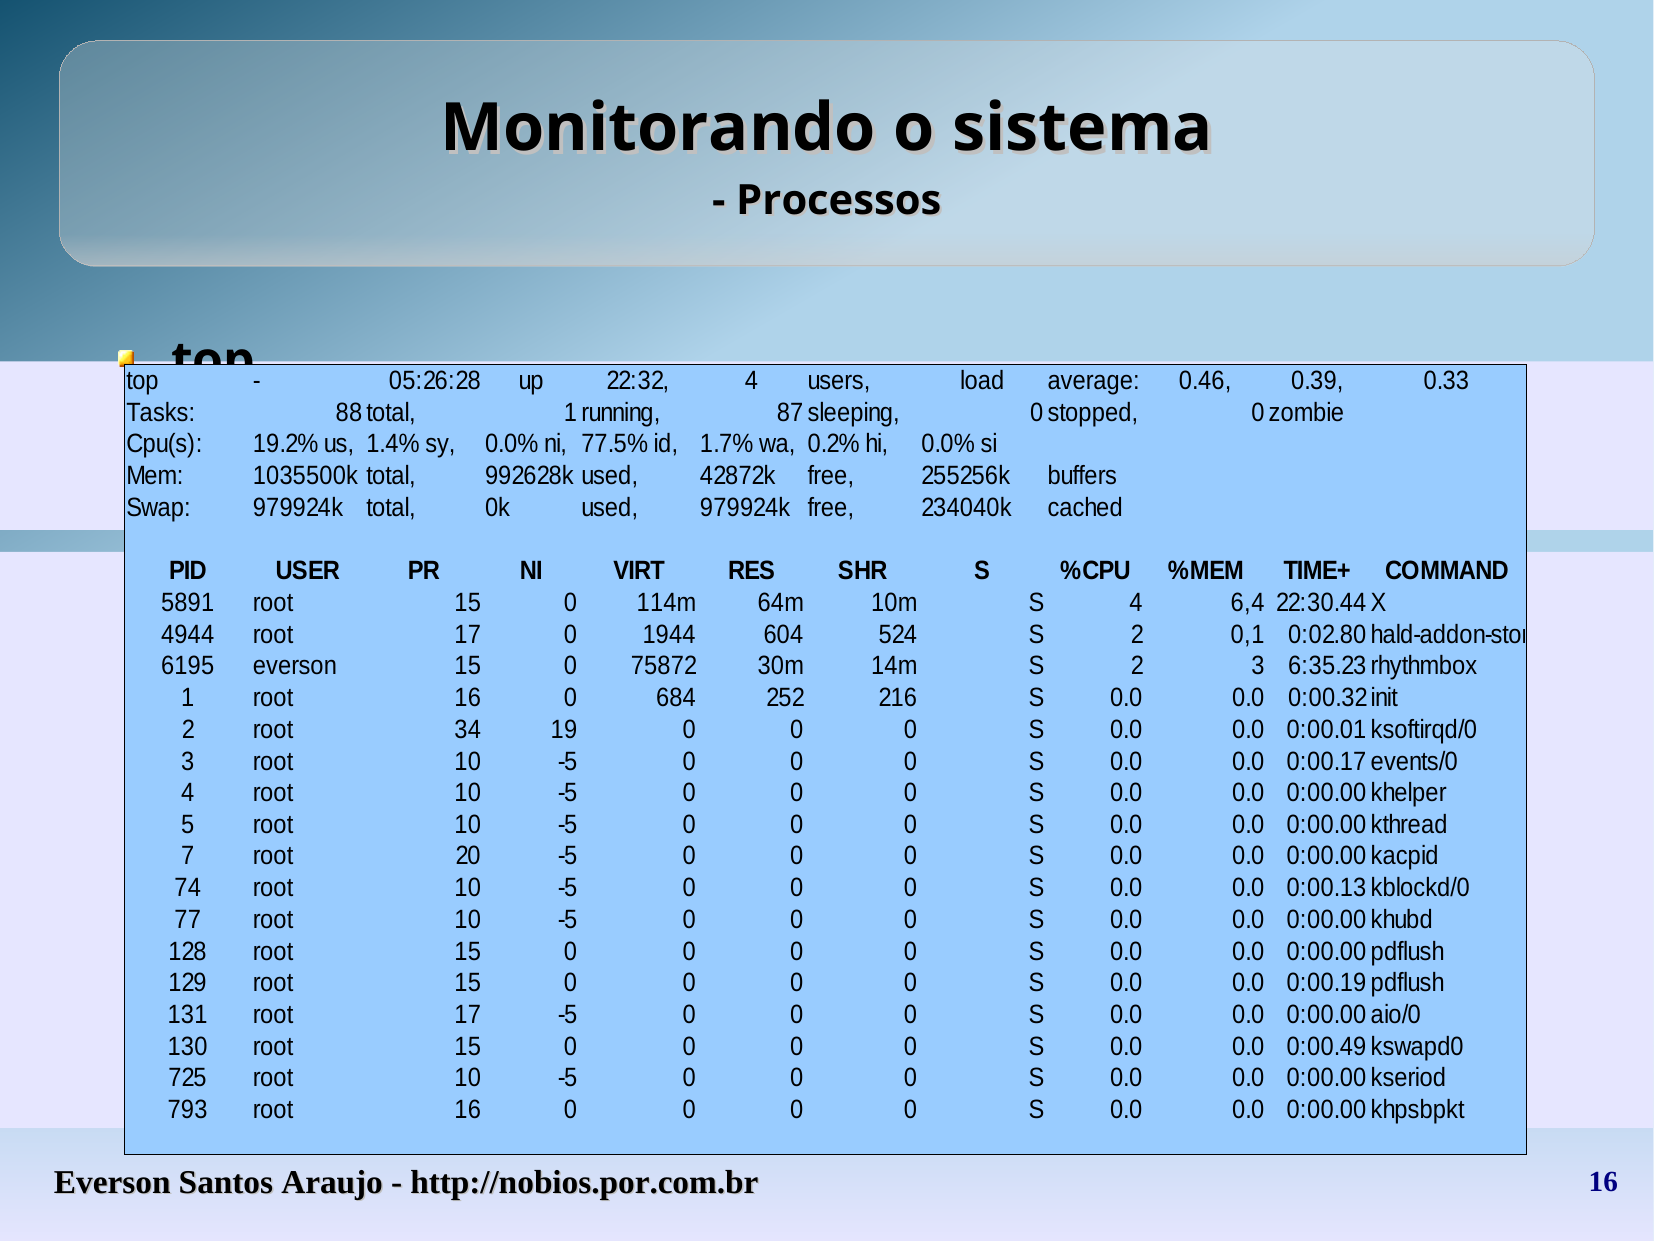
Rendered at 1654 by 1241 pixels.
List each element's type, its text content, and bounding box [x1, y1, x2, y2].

text_box [0, 551, 124, 1128]
text_box [0, 361, 124, 530]
title Monitorando o sistema - Processos [82, 49, 1571, 257]
text_box [1527, 551, 1654, 1128]
chart [124, 364, 1527, 1155]
list top [82, 290, 1571, 386]
text_box [1527, 361, 1654, 530]
